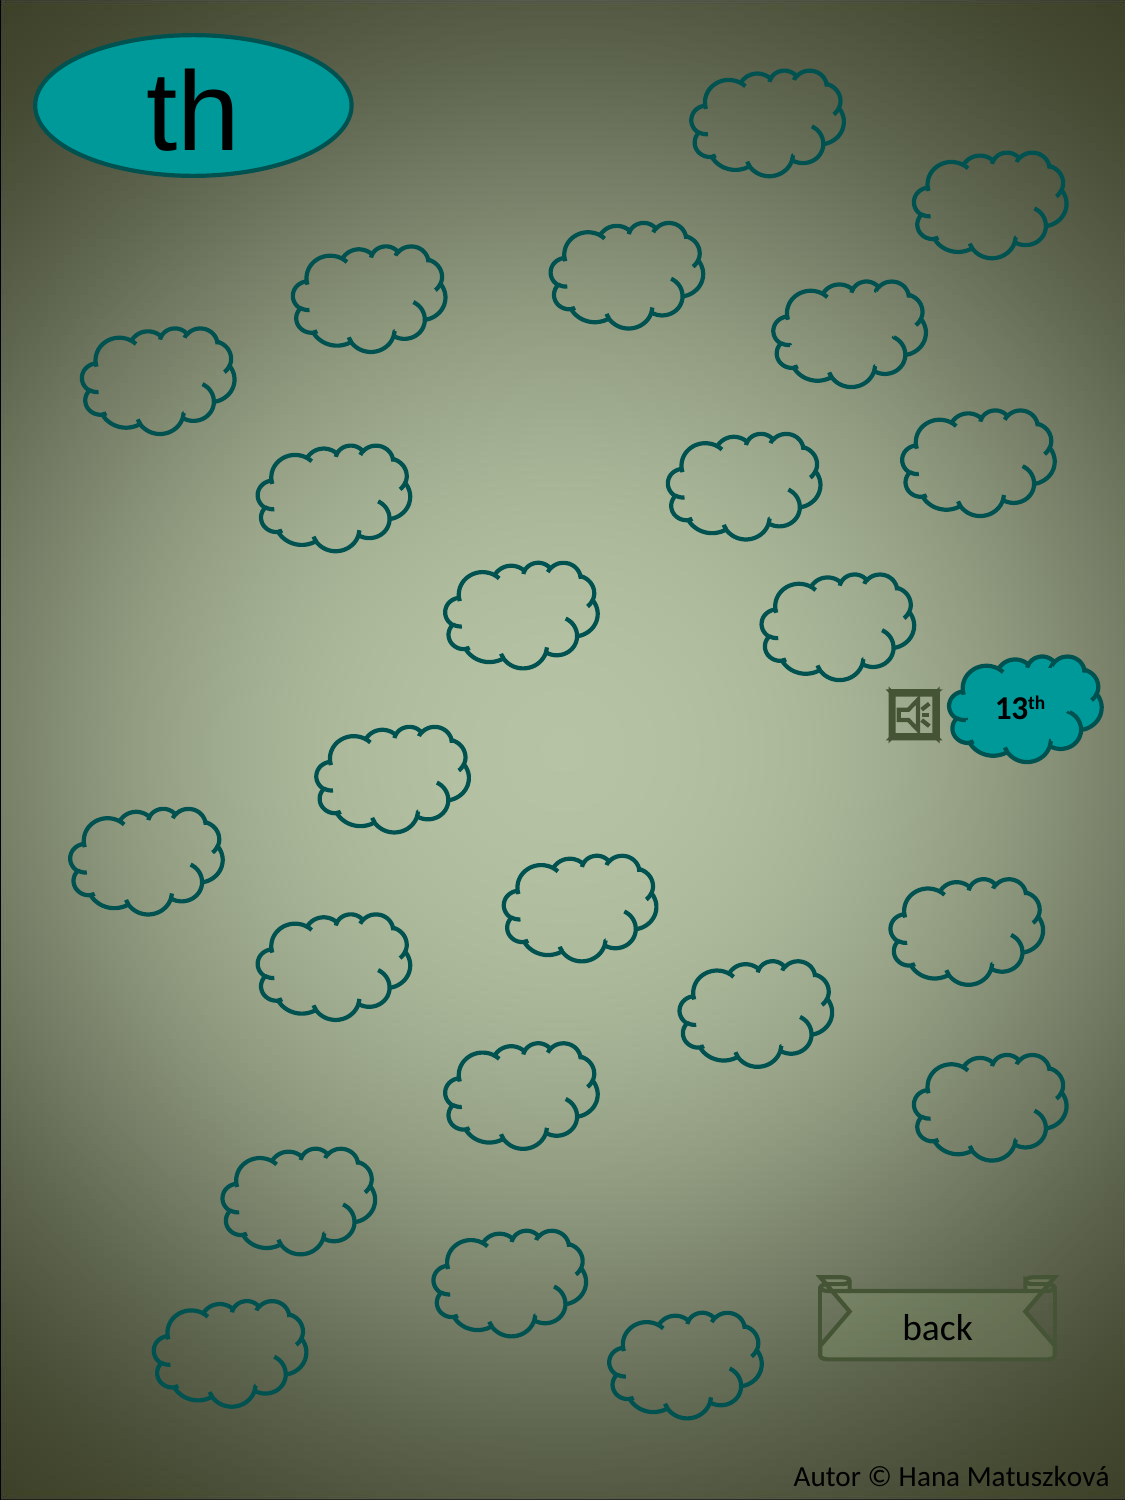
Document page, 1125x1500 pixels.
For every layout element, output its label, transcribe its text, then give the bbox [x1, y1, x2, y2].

picture [0, 0, 1125, 1500]
text_box th [35, 35, 352, 176]
text_box back [820, 1277, 1055, 1360]
text_box Autor © Hana Matuszková [778, 1449, 1125, 1500]
text_box 13th [949, 656, 1102, 763]
